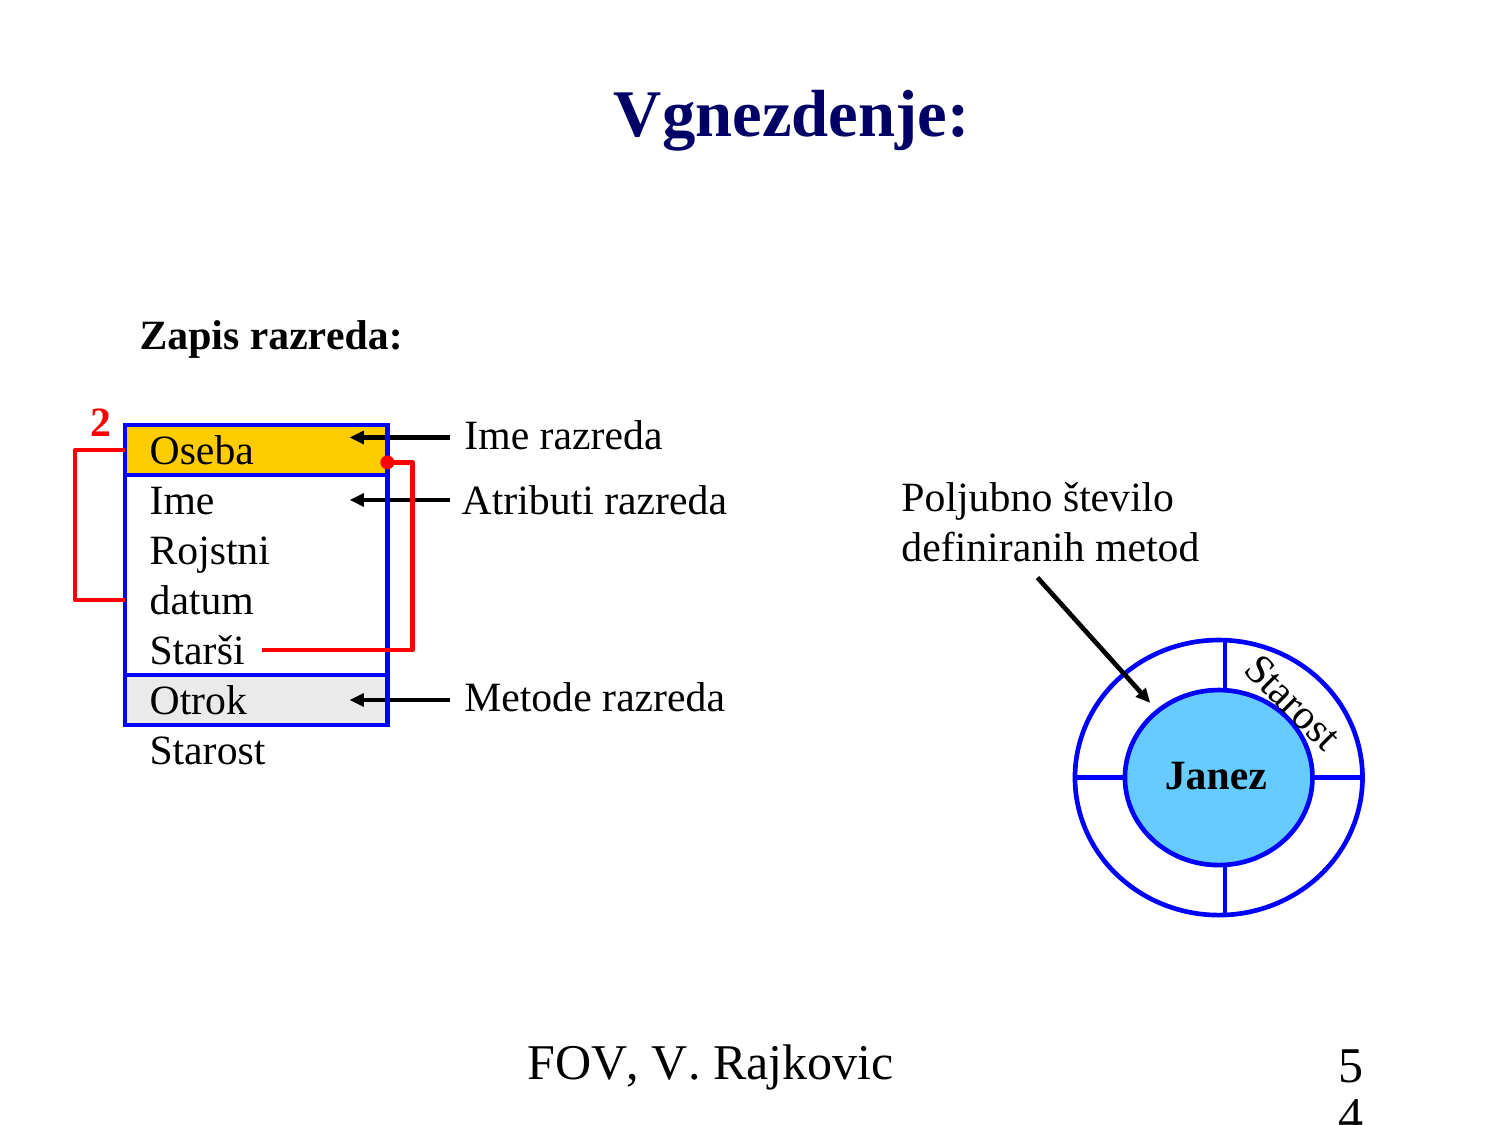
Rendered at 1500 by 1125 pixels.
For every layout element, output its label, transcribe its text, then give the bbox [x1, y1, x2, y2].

text_box Zapis razreda: [124, 299, 418, 366]
text_box Oseba Ime Rojstni datum Starši Otrok Starost [134, 477, 385, 673]
text_box 2 [75, 387, 126, 453]
text_box Oseba Ime Rojstni datum Starši Otrok Starost [134, 677, 385, 723]
text_box [127, 677, 134, 723]
text_box Metode razreda [449, 662, 741, 728]
text_box Oseba Ime Rojstni datum Starši Otrok Starost [134, 414, 400, 460]
text_box Starost [1220, 625, 1370, 776]
text_box Oseba Ime Rojstni datum Starši Otrok Starost [134, 427, 385, 473]
text_box [1124, 690, 1313, 866]
text_box Ime razreda [449, 399, 678, 464]
text_box [127, 427, 134, 473]
text_box Oseba Ime Rojstni datum Starši Otrok Starost [390, 465, 400, 648]
text_box Vgnezdenje: [599, 62, 986, 158]
text_box Poljubno število definiranih metod [886, 462, 1216, 578]
text_box Atributi razreda [446, 464, 743, 531]
text_box Oseba Ime Rojstni datum Starši Otrok Starost [134, 652, 400, 781]
text_box Janez [1149, 740, 1282, 806]
